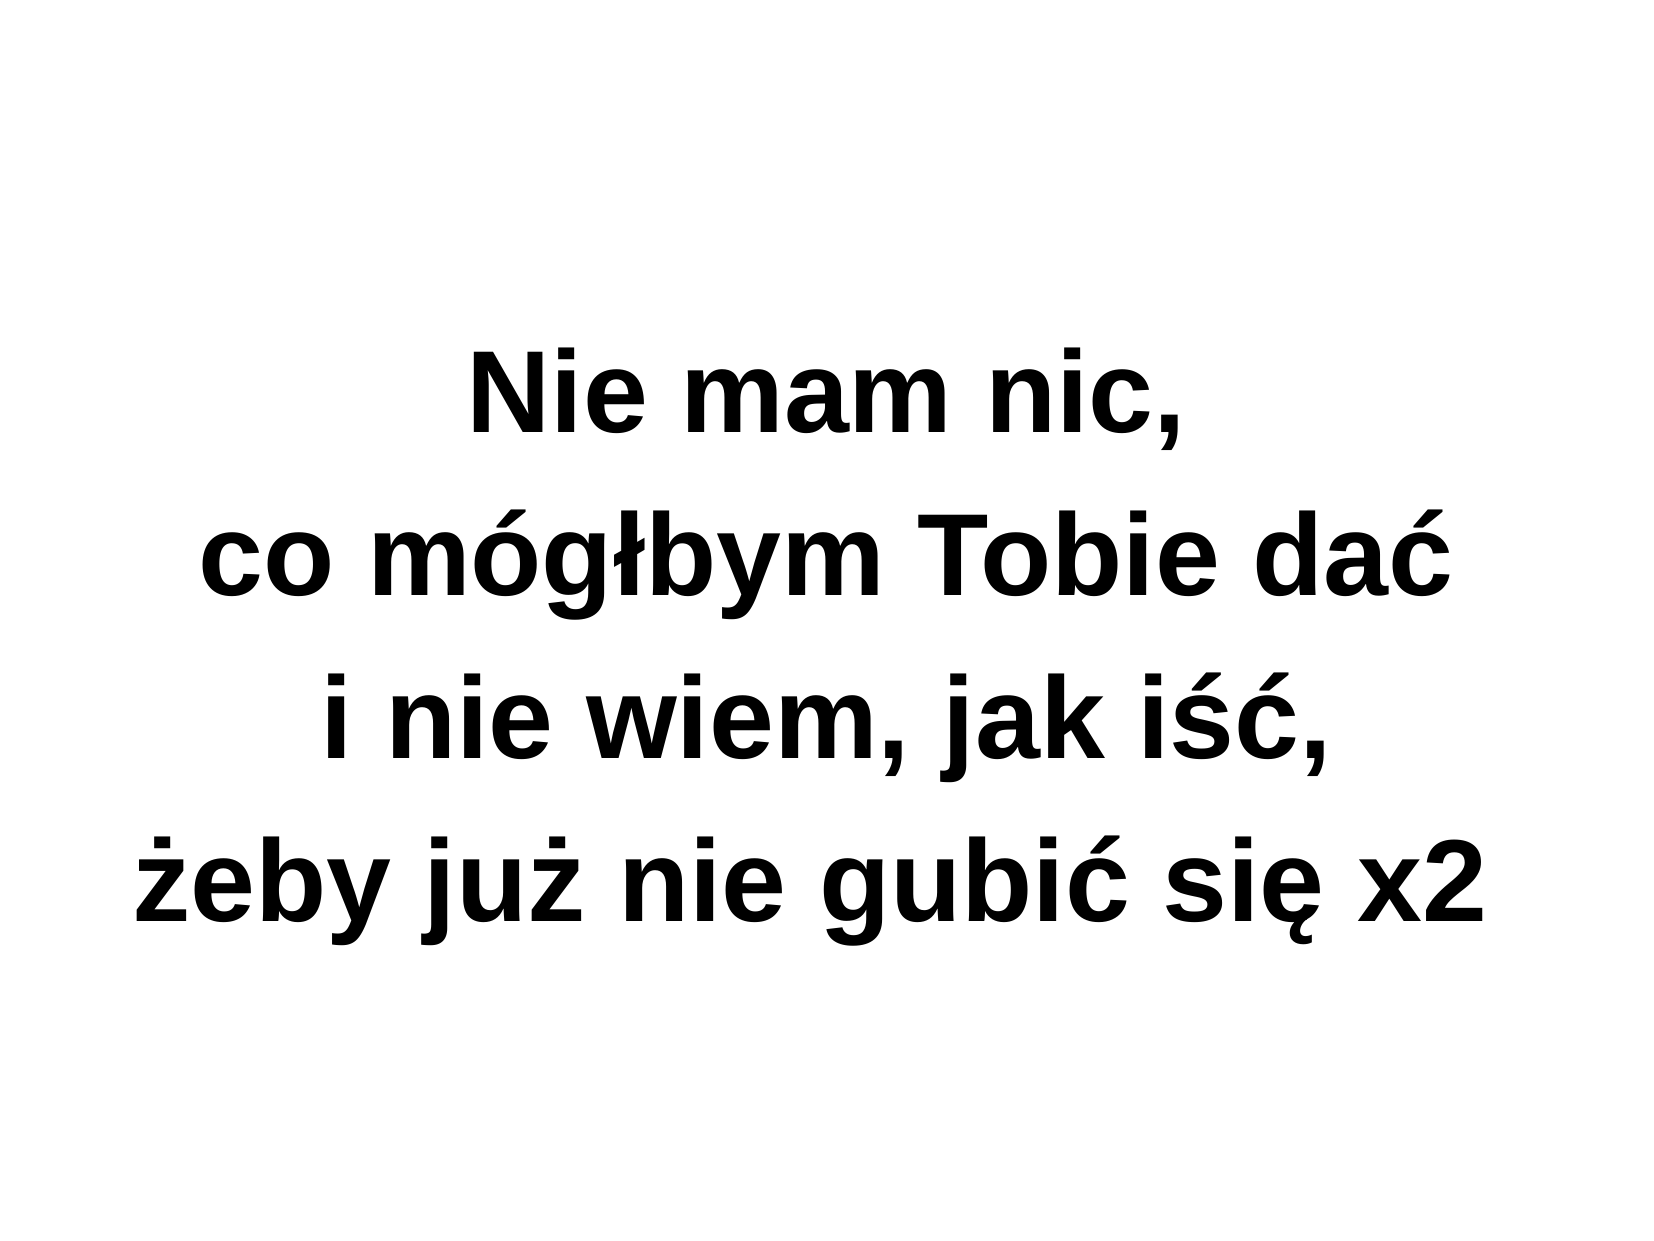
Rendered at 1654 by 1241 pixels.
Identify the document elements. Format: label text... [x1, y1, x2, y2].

subtitle Nie mam nic, co mógłbym Tobie dać i nie wiem, jak iść, żeby już nie gubić się x2 [0, 0, 1654, 1241]
